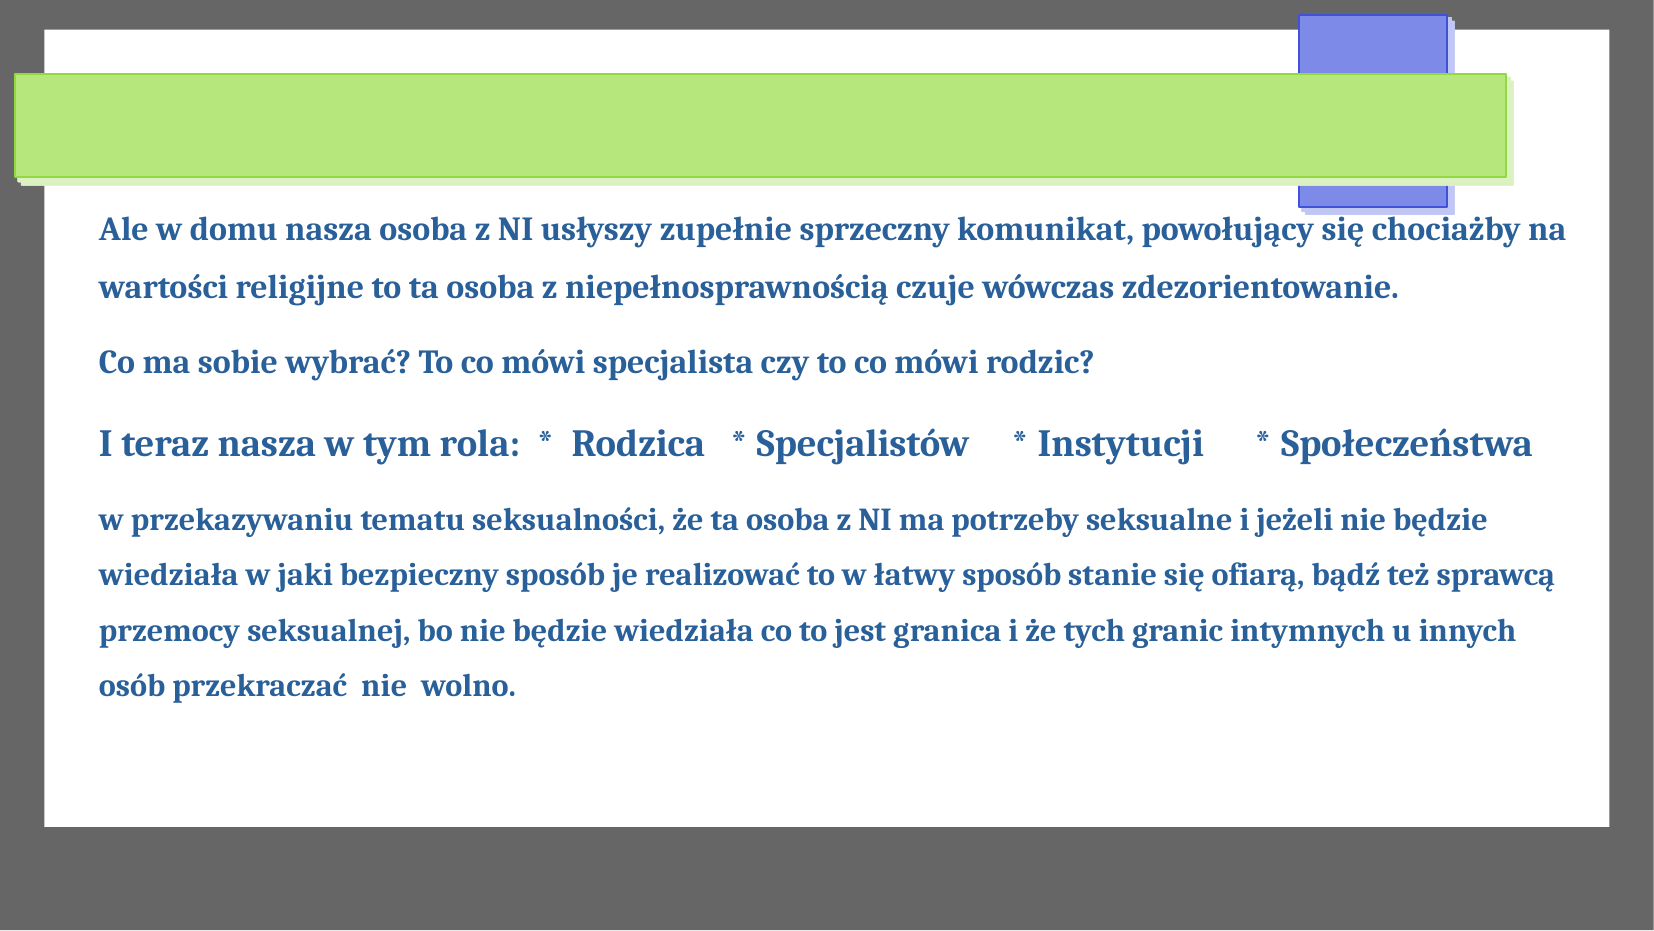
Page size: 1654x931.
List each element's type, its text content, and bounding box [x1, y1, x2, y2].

list Ale w domu nasza osoba z NI usłyszy zupełnie sprzeczny komunikat, powołujący się chociażby na wartości religijne to ta osoba z niepełnosprawnością czuje wówczas zdezorientowanie. Co ma sobie wybrać? To co mówi specjalista czy to co mówi rodzic? I teraz nasza w tym rola: * Rodzica * Specjalistów * Instytucji * Społeczeństwa w przekazywaniu tematu seksualności, że ta osoba z NI ma potrzeby seksualne i jeżeli nie będzie wiedziała w jaki bezpieczny sposób je realizować to w łatwy sposób stanie się ofiarą, bądź też sprawcą przemocy seksualnej, bo nie będzie wiedziała co to jest granica i że tych granic intymnych u innych osób przekraczać nie wolno. [98, 118, 1576, 764]
